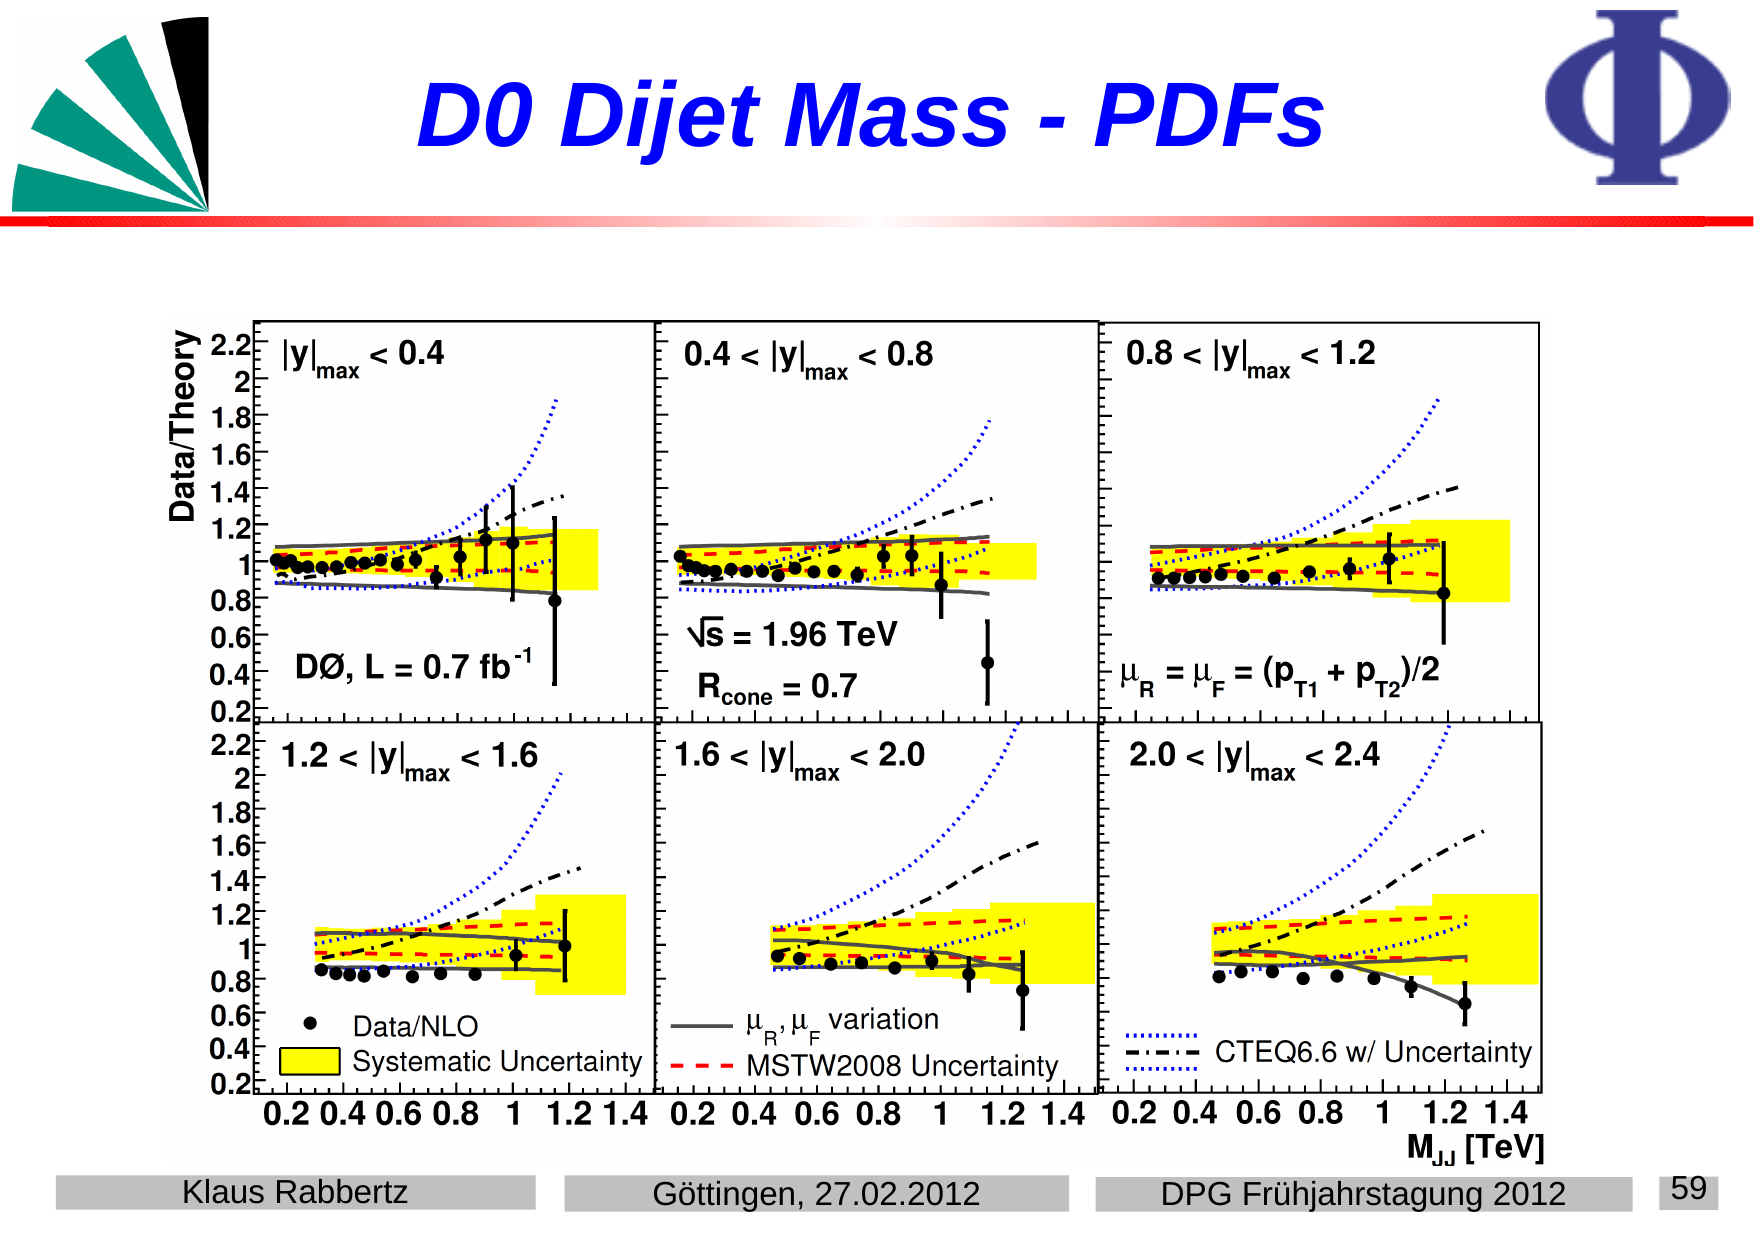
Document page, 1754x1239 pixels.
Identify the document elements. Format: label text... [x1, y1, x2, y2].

title D0 Dijet Mass - PDFs [220, 16, 1525, 213]
picture [166, 316, 1548, 1166]
picture [12, 17, 209, 214]
picture [1545, 10, 1731, 185]
